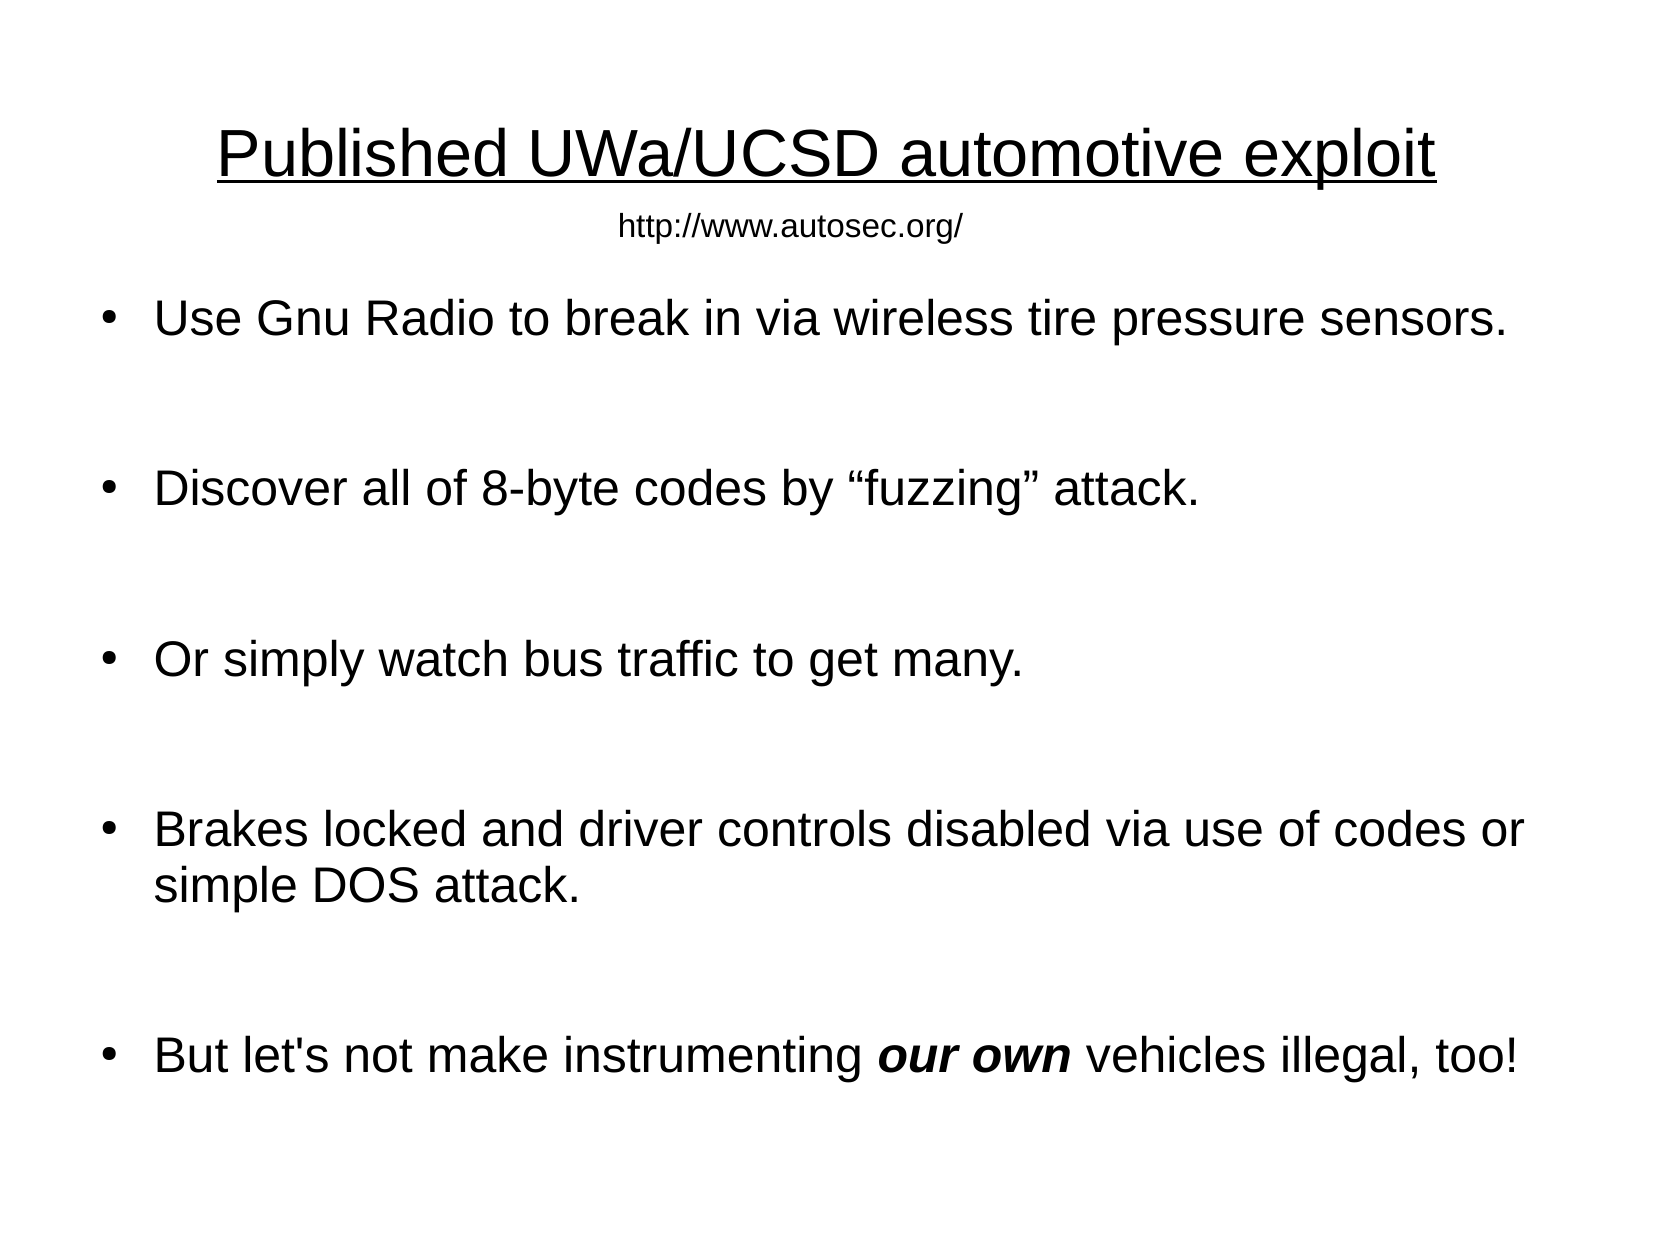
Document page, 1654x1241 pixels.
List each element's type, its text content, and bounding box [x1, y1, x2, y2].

title Published UWa/UCSD automotive exploit [82, 49, 1571, 257]
list Use Gnu Radio to break in via wireless tire pressure sensors. Discover all of 8-byte codes by “fuzzing” attack. Or simply watch bus traffic to get many. Brakes locked and driver controls disabled via use of codes or simple DOS attack. But let's not make instrumenting our own vehicles illegal, too! [82, 290, 1571, 1109]
text_box http://www.autosec.org/ [603, 199, 1021, 257]
